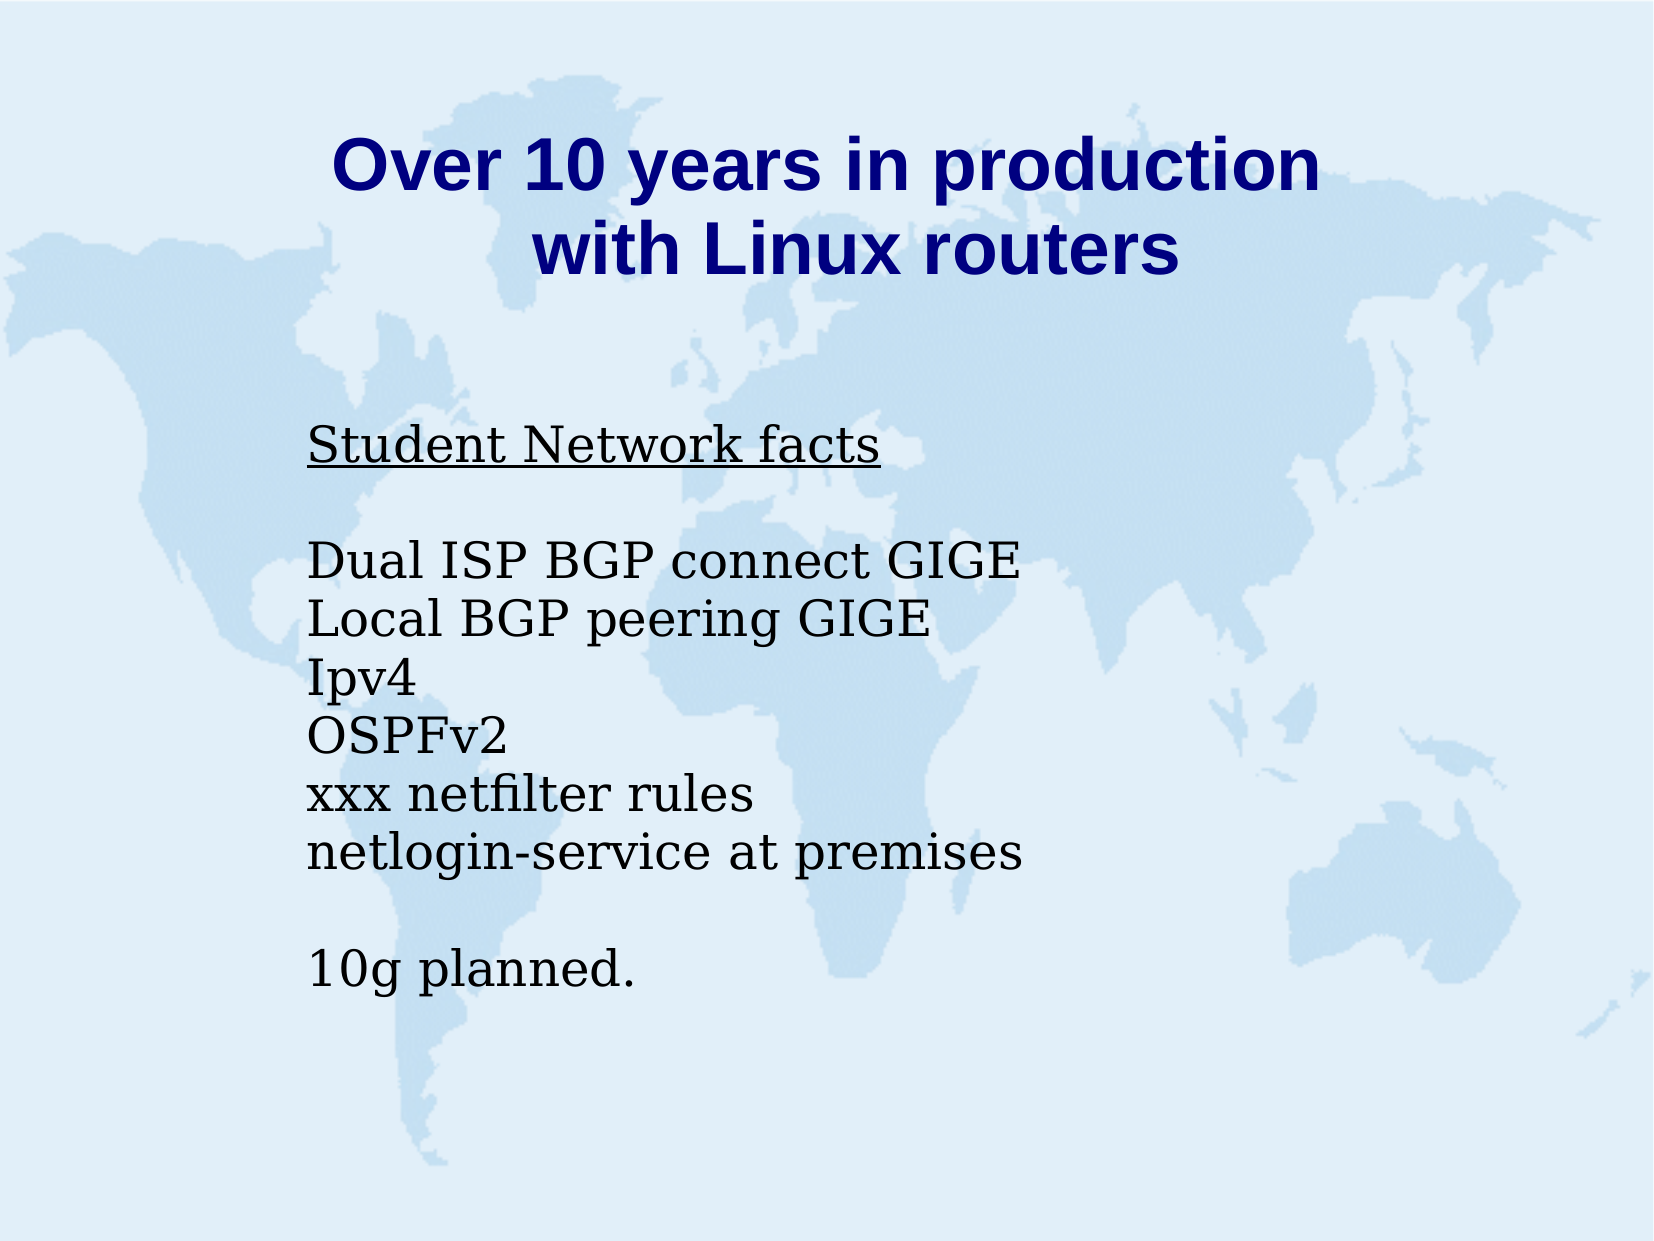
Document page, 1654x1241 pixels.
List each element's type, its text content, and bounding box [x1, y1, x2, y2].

picture [0, 0, 1654, 1241]
text_box Student Network facts Dual ISP BGP connect GIGE Local BGP peering GIGE Ipv4 OSPFv2 xxx netfilter rules netlogin-service at premises 10g planned. [306, 415, 1041, 999]
title Over 10 years in production with Linux routers [121, 102, 1534, 311]
